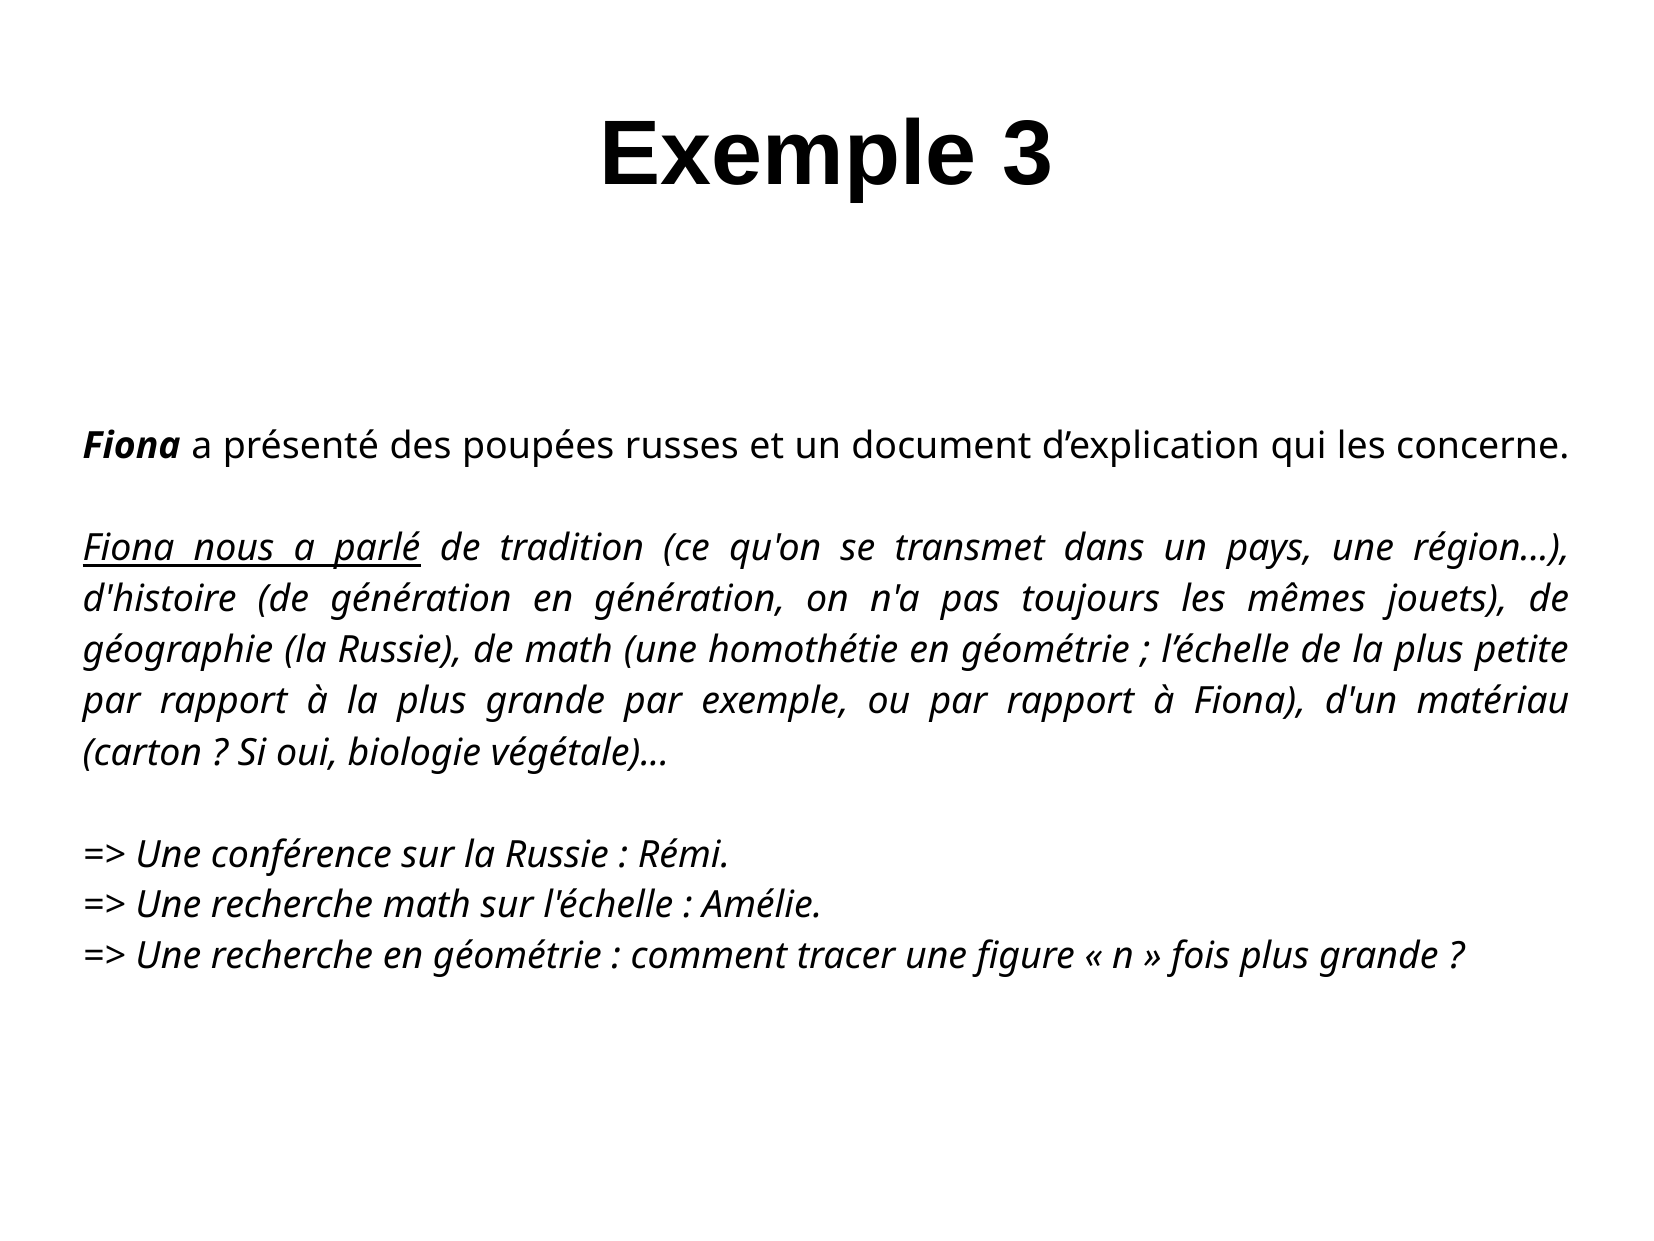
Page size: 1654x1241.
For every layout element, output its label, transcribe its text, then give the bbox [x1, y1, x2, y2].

subtitle Fiona a présenté des poupées russes et un document d’explication qui les concerne. Fiona nous a parlé de tradition (ce qu'on se transmet dans un pays, une région...), d'histoire (de génération en génération, on n'a pas toujours les mêmes jouets), de géographie (la Russie), de math (une homothétie en géométrie ; l’échelle de la plus petite par rapport à la plus grande par exemple, ou par rapport à Fiona), d'un matériau (carton ? Si oui, biologie végétale)... => Une conférence sur la Russie : Rémi. => Une recherche math sur l'échelle : Amélie. => Une recherche en géométrie : comment tracer une figure « n » fois plus grande ? [82, 290, 1571, 1109]
title Exemple 3 [82, 49, 1571, 257]
